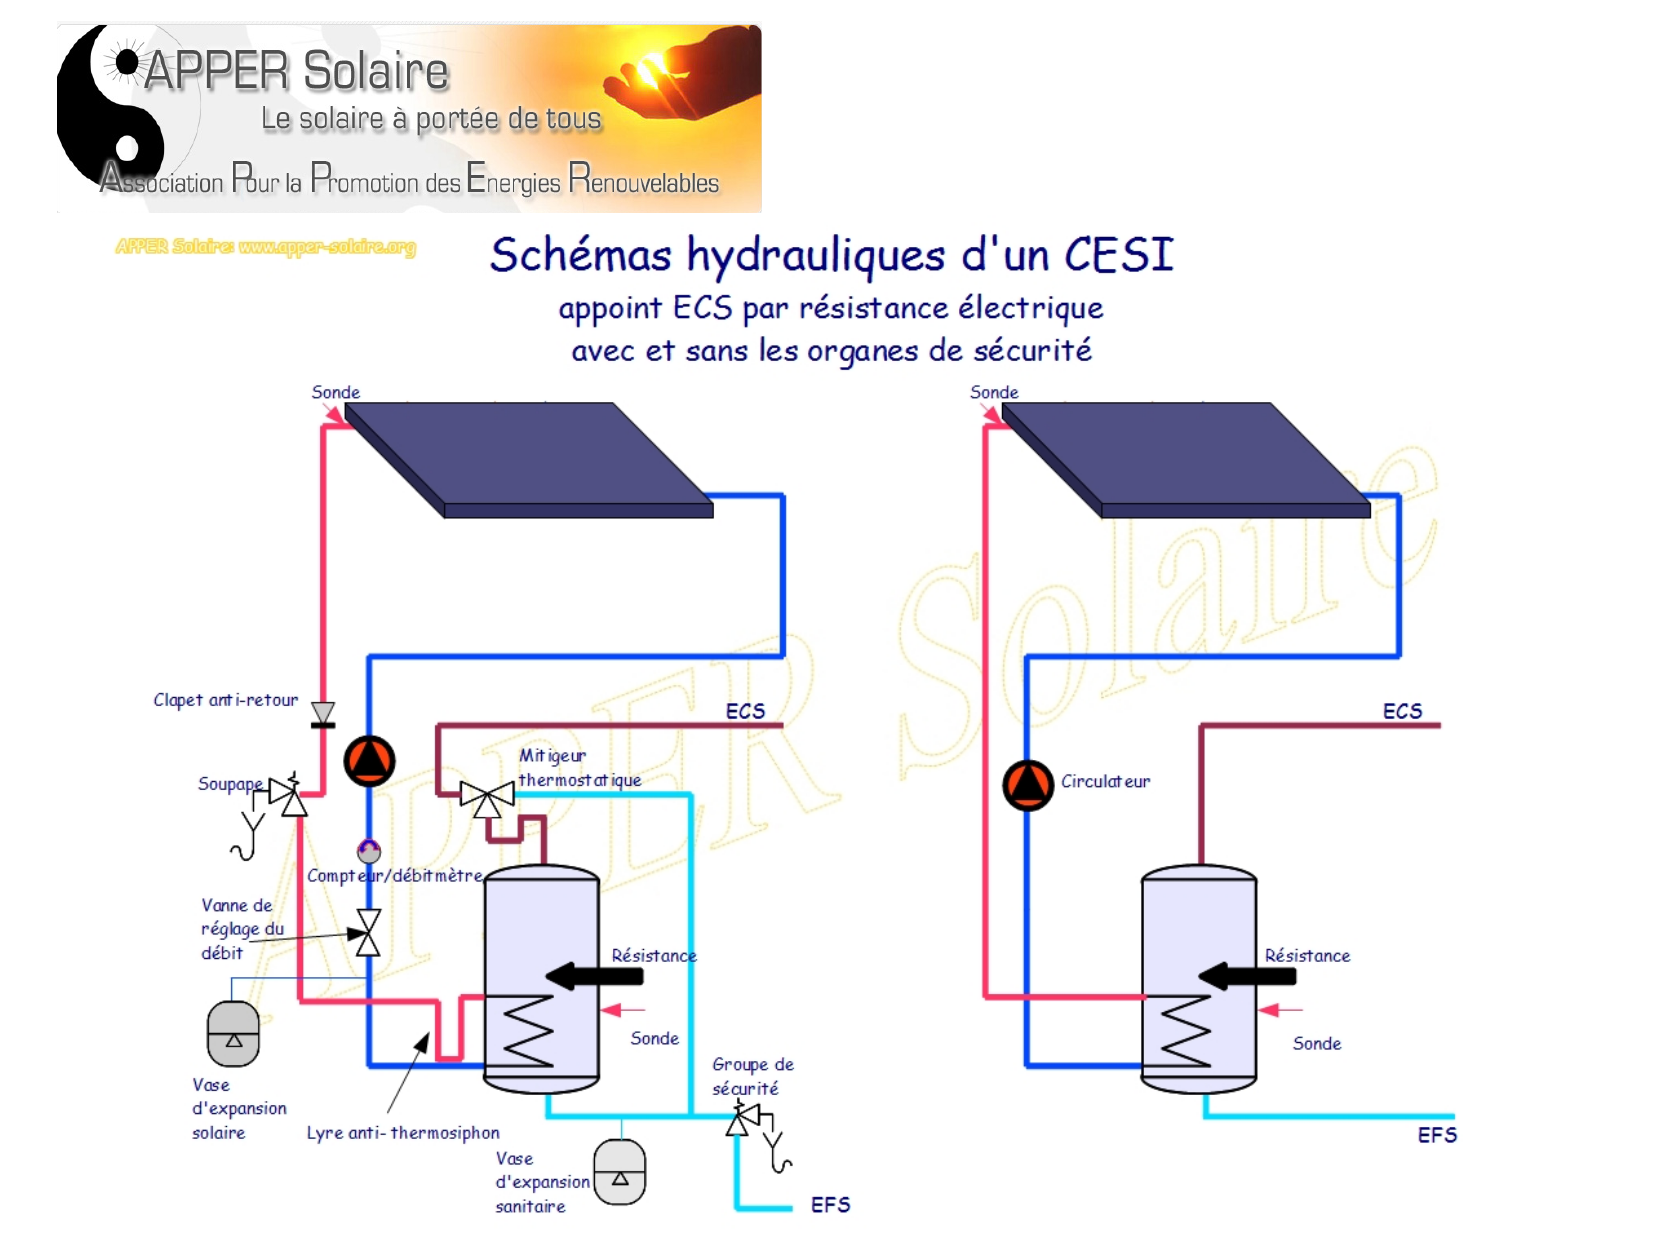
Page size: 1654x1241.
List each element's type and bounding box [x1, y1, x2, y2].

picture [57, 21, 762, 213]
picture [102, 215, 1552, 1241]
